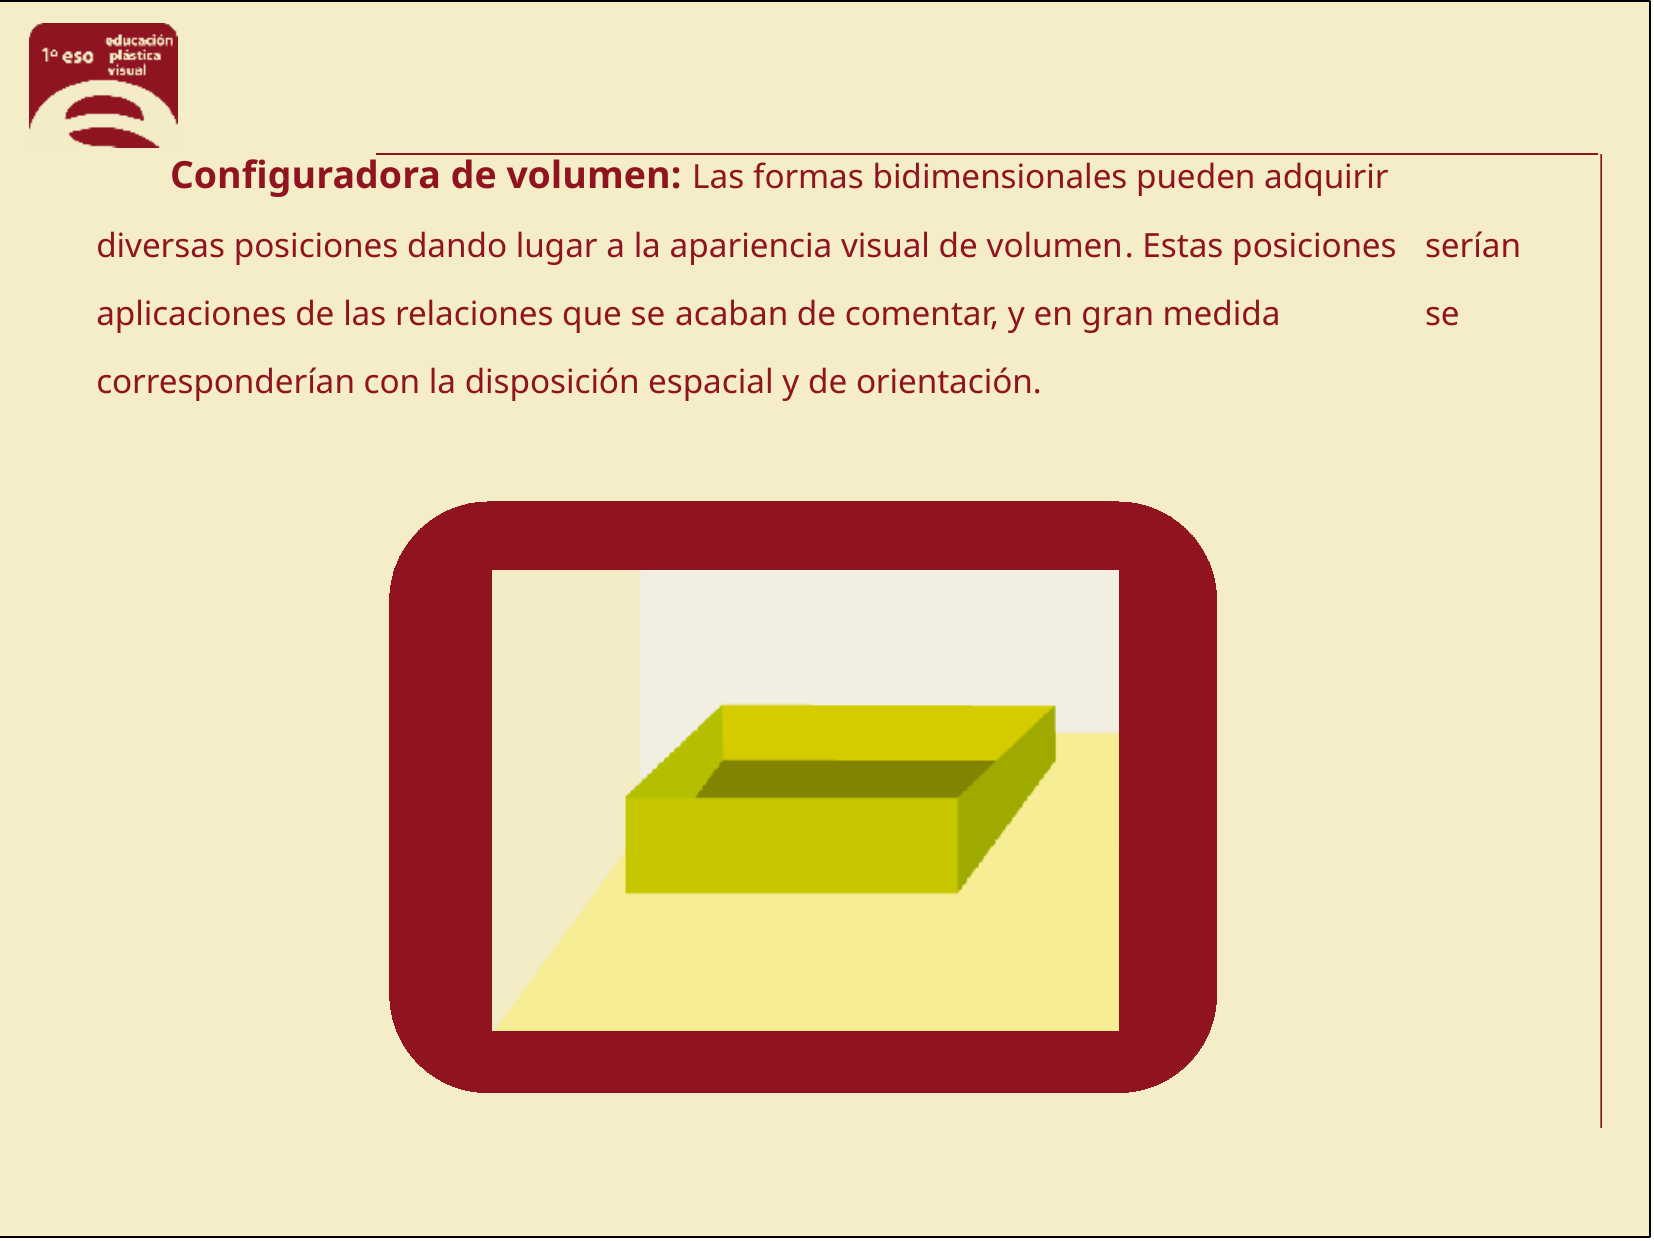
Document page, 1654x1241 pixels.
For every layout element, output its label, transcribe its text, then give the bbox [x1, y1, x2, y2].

text_box Configuradora de volumen: Las formas bidimensionales pueden adquirir diversas posiciones dando lugar a la apariencia visual de volumen. Estas posiciones serían aplicaciones de las relaciones que se acaban de comentar, y en gran medida se corresponderían con la disposición espacial y de orientación. [96, 154, 1595, 449]
picture [0, 0, 1654, 1241]
text_box [389, 501, 1217, 1093]
